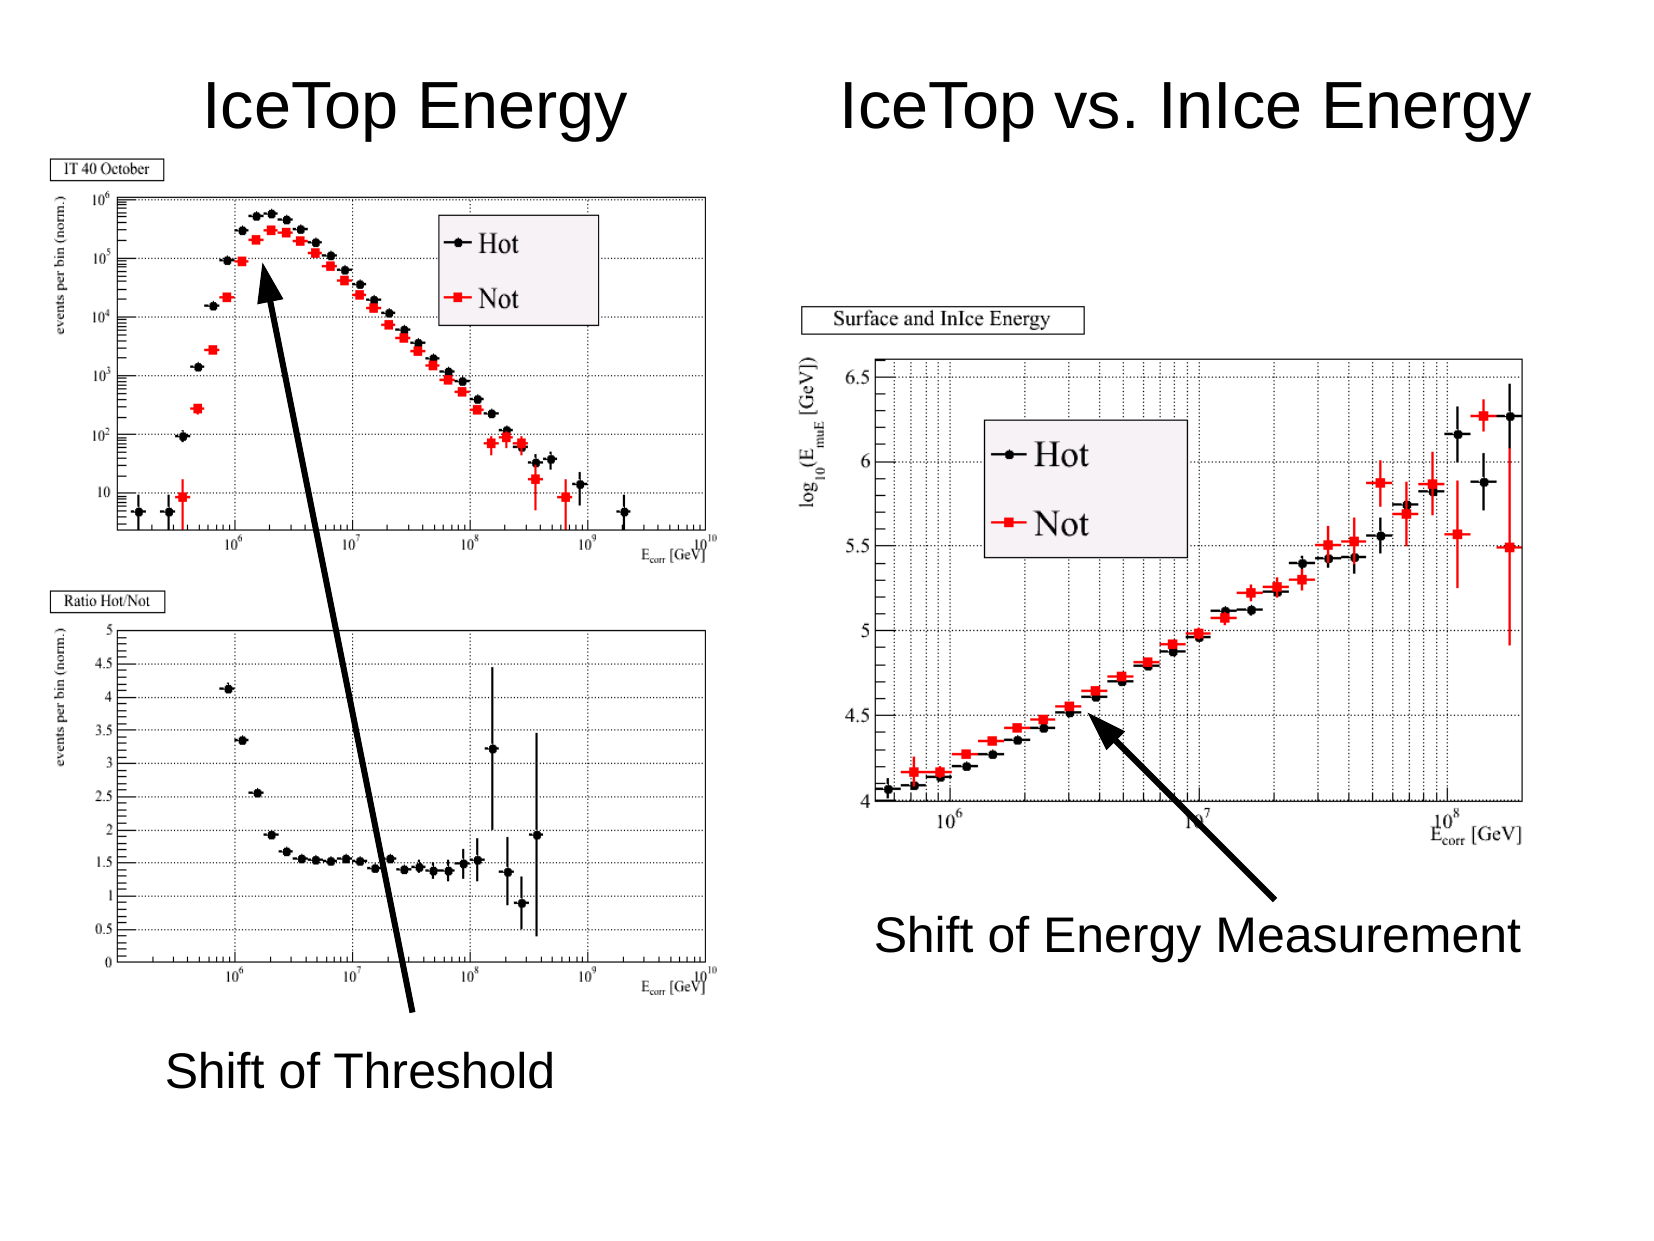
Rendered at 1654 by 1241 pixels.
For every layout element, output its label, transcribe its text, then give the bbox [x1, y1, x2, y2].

picture [37, 149, 1613, 1013]
text_box IceTop vs. InIce Energy [825, 60, 1550, 151]
text_box IceTop Energy [187, 60, 645, 151]
text_box Shift of Energy Measurement [859, 900, 1537, 971]
text_box Shift of Threshold [150, 1035, 571, 1106]
